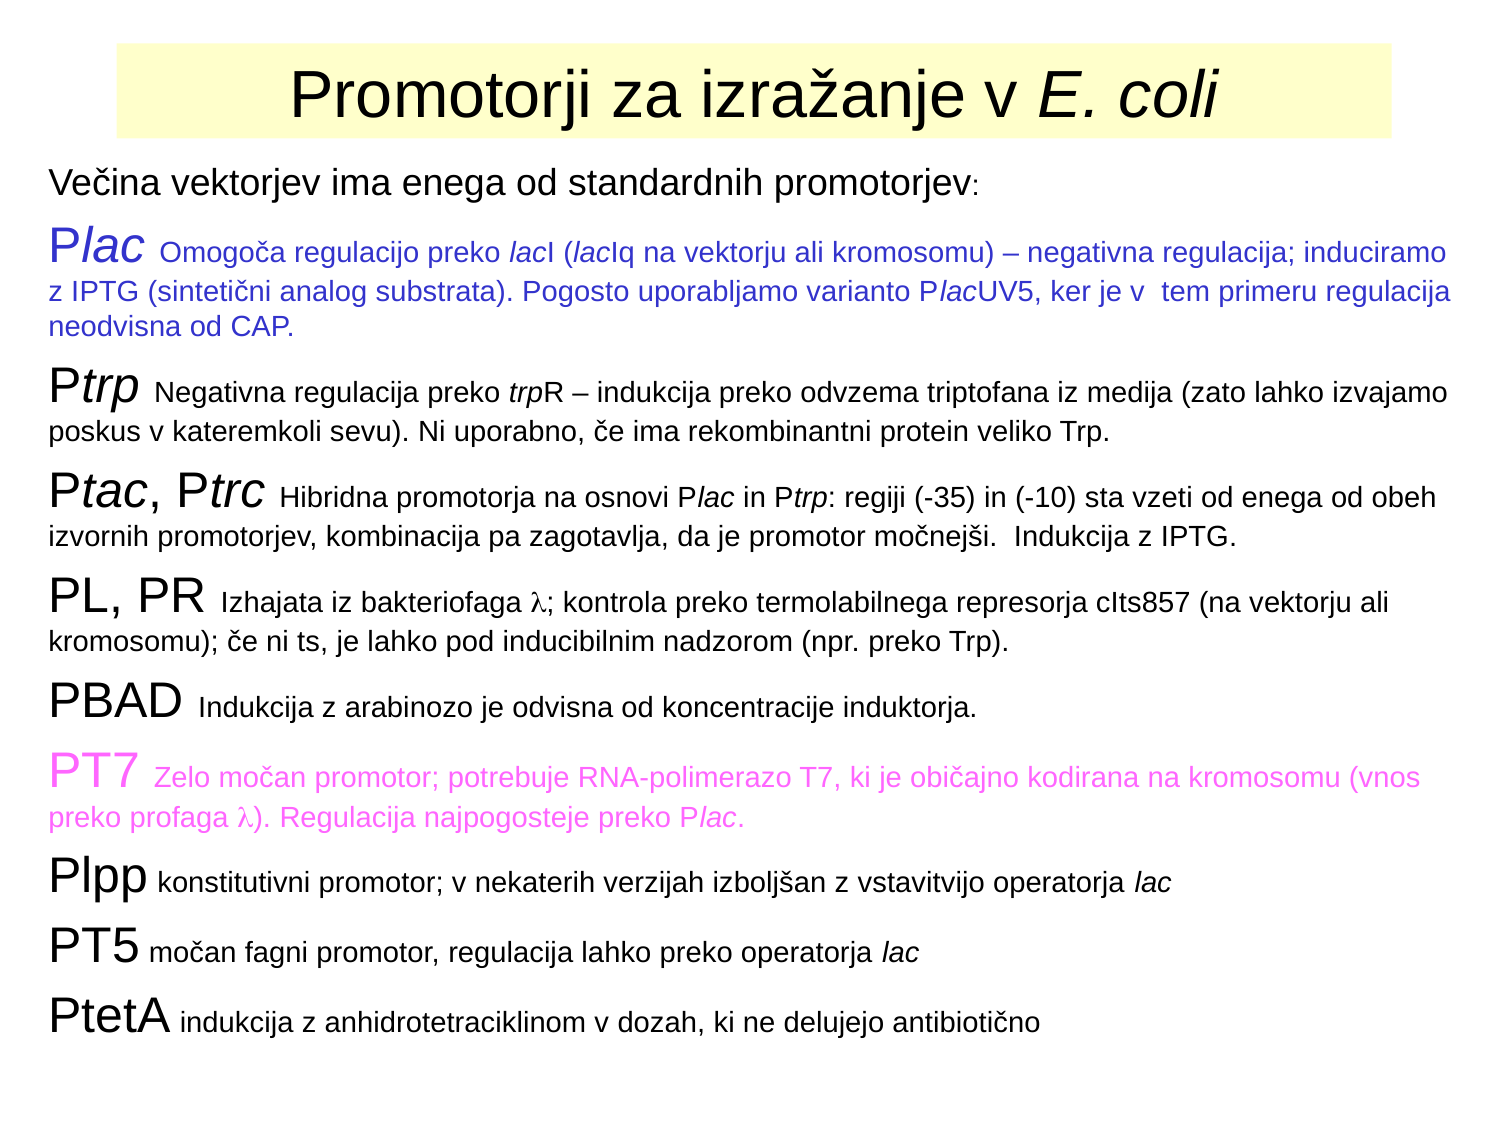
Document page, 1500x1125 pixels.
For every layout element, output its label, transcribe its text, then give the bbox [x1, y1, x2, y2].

title Promotorji za izražanje v E. coli [116, 43, 1392, 139]
list Večina vektorjev ima enega od standardnih promotorjev: Plac Omogoča regulacijo preko lacI (lacIq na vektorju ali kromosomu) – negativna regulacija; induciramo z IPTG (sintetični analog substrata). Pogosto uporabljamo varianto PlacUV5, ker je v tem primeru regulacija neodvisna od CAP. Ptrp Negativna regulacija preko trpR – indukcija preko odvzema triptofana iz medija (zato lahko izvajamo poskus v kateremkoli sevu). Ni uporabno, če ima rekombinantni protein veliko Trp. Ptac, Ptrc Hibridna promotorja na osnovi Plac in Ptrp: regiji (-35) in (-10) sta vzeti od enega od obeh izvornih promotorjev, kombinacija pa zagotavlja, da je promotor močnejši. Indukcija z IPTG. PL, PR Izhajata iz bakteriofaga l; kontrola preko termolabilnega represorja cIts857 (na vektorju ali kromosomu); če ni ts, je lahko pod inducibilnim nadzorom (npr. preko Trp). PBAD Indukcija z arabinozo je odvisna od koncentracije induktorja. PT7 Zelo močan promotor; potrebuje RNA-polimerazo T7, ki je običajno kodirana na kromosomu (vnos preko profaga l). Regulacija najpogosteje preko Plac. Plpp konstitutivni promotor; v nekaterih verzijah izboljšan z vstavitvijo operatorja lac PT5 močan fagni promotor, regulacija lahko preko operatorja lac PtetA indukcija z anhidrotetraciklinom v dozah, ki ne delujejo antibiotično [33, 149, 1471, 1082]
